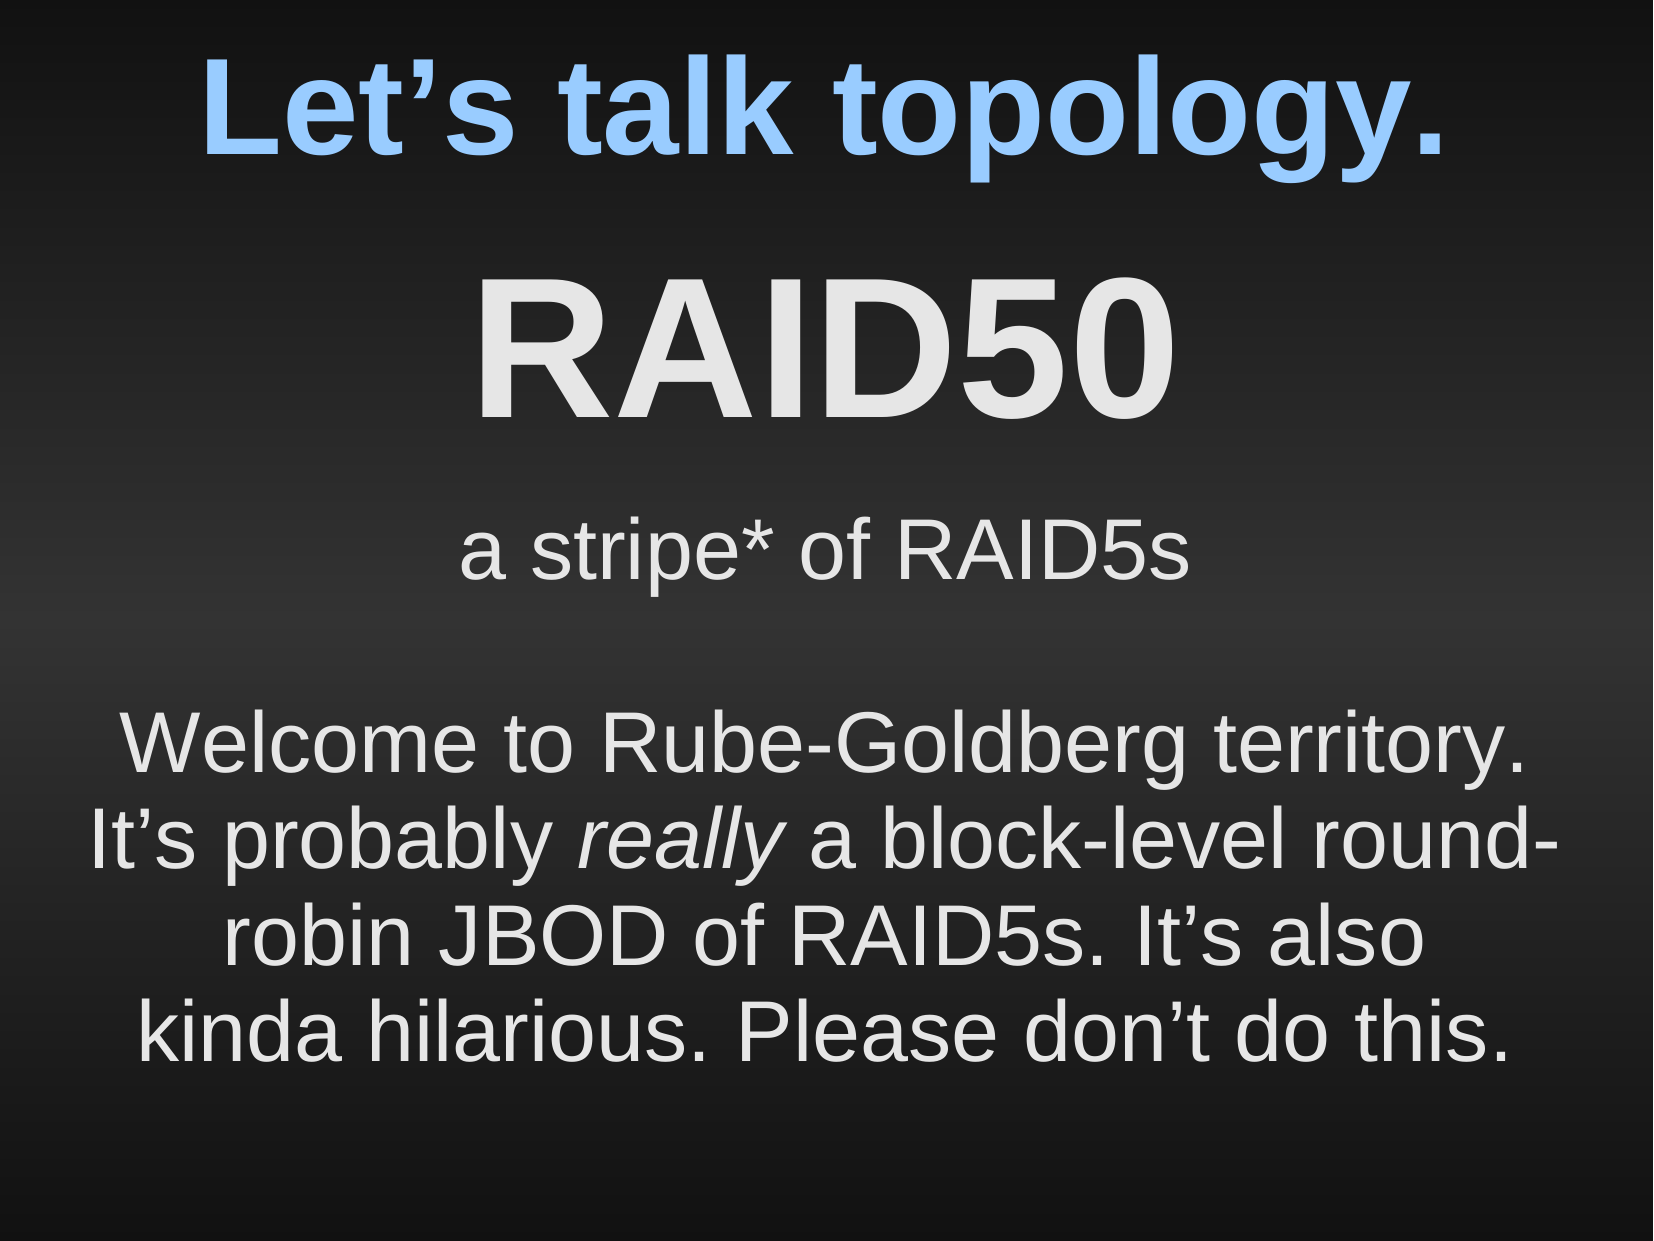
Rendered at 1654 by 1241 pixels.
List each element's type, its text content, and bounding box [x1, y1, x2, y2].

title Let’s talk topology. [0, 2, 1651, 211]
title RAID50 a stripe* of RAID5s Welcome to Rube-Goldberg territory. It’s probably really a block-level round-robin JBOD of RAID5s. It’s also kinda hilarious. Please don’t do this. [0, 236, 1651, 1241]
